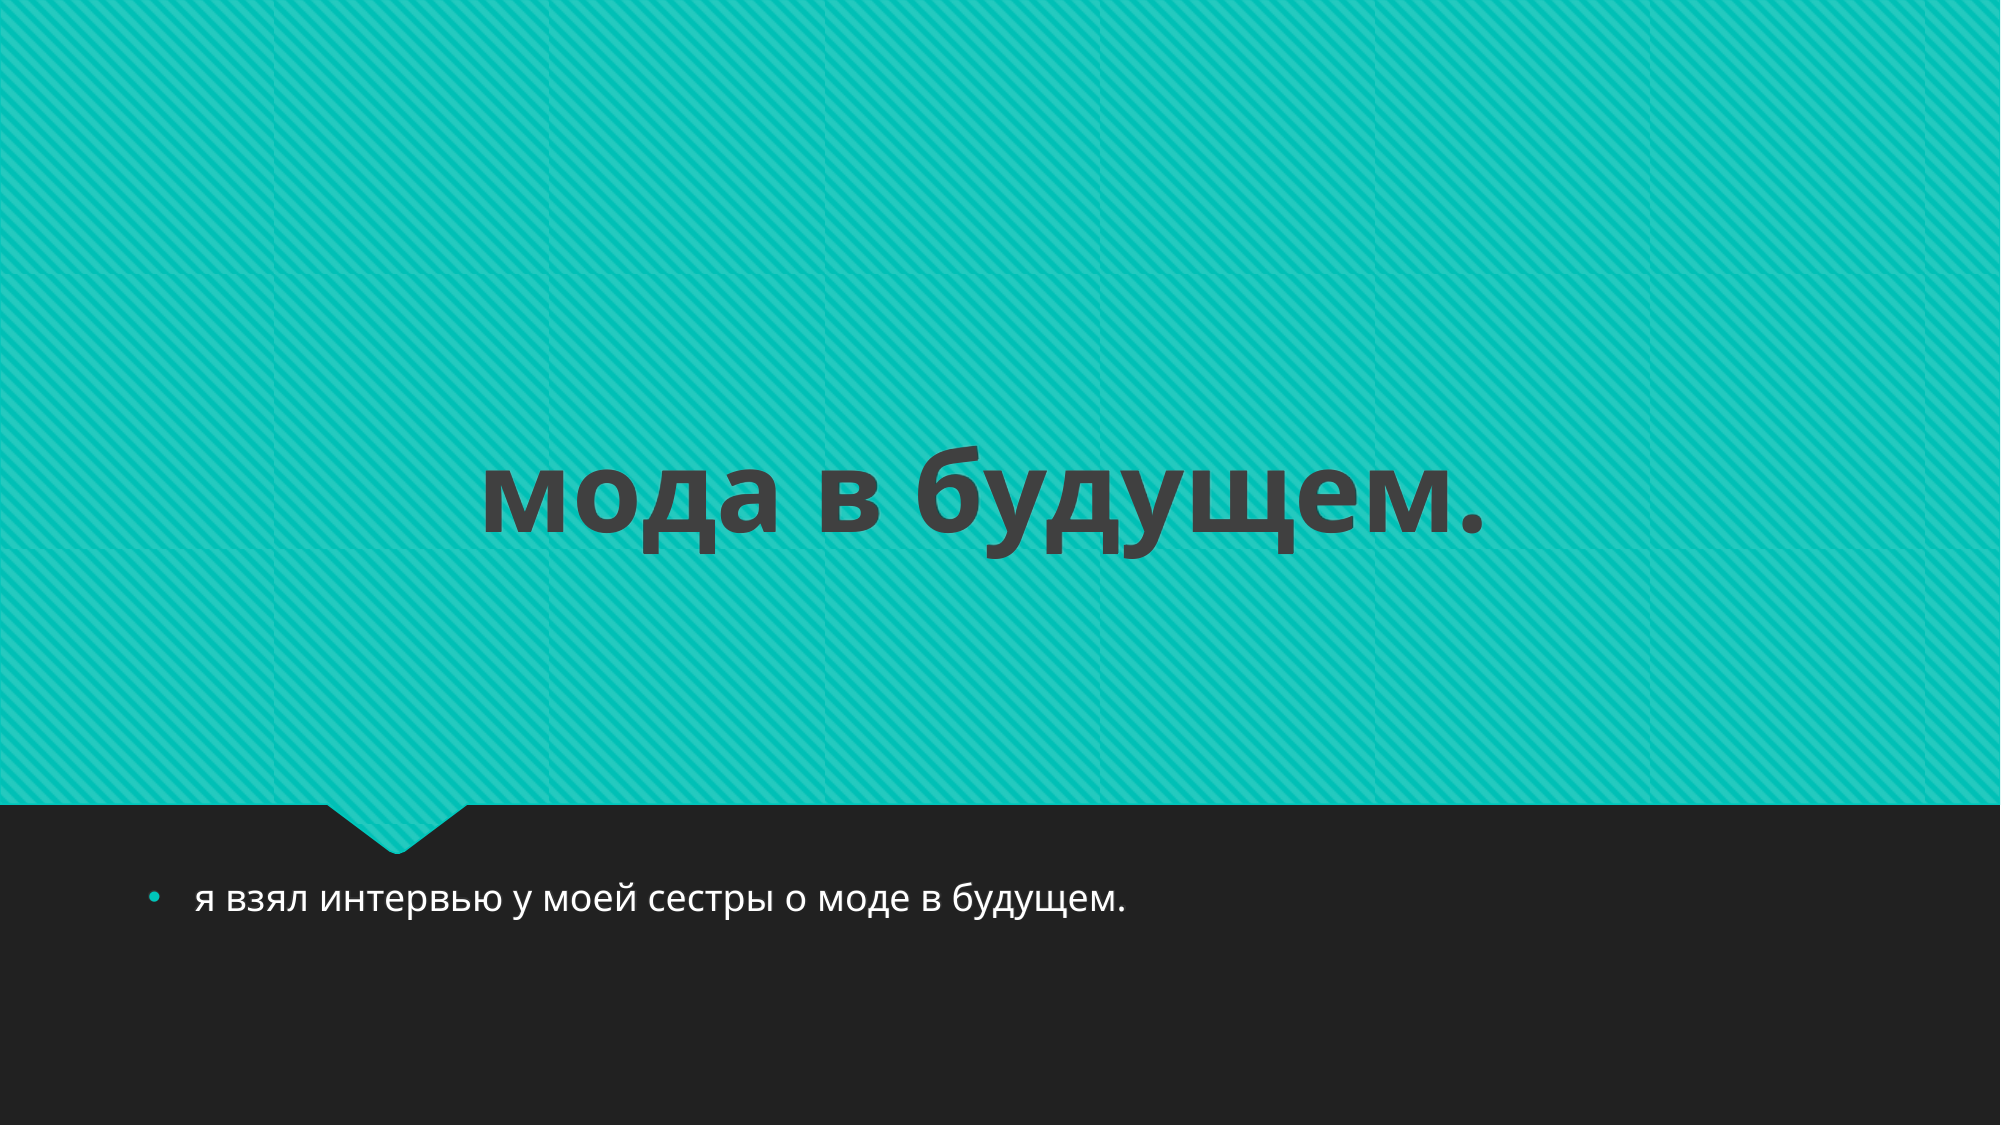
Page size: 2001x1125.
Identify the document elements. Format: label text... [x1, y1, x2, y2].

subtitle я взял интервью у моей сестры о моде в будущем. [132, 866, 1868, 938]
title мода в будущем. [462, 260, 1538, 563]
